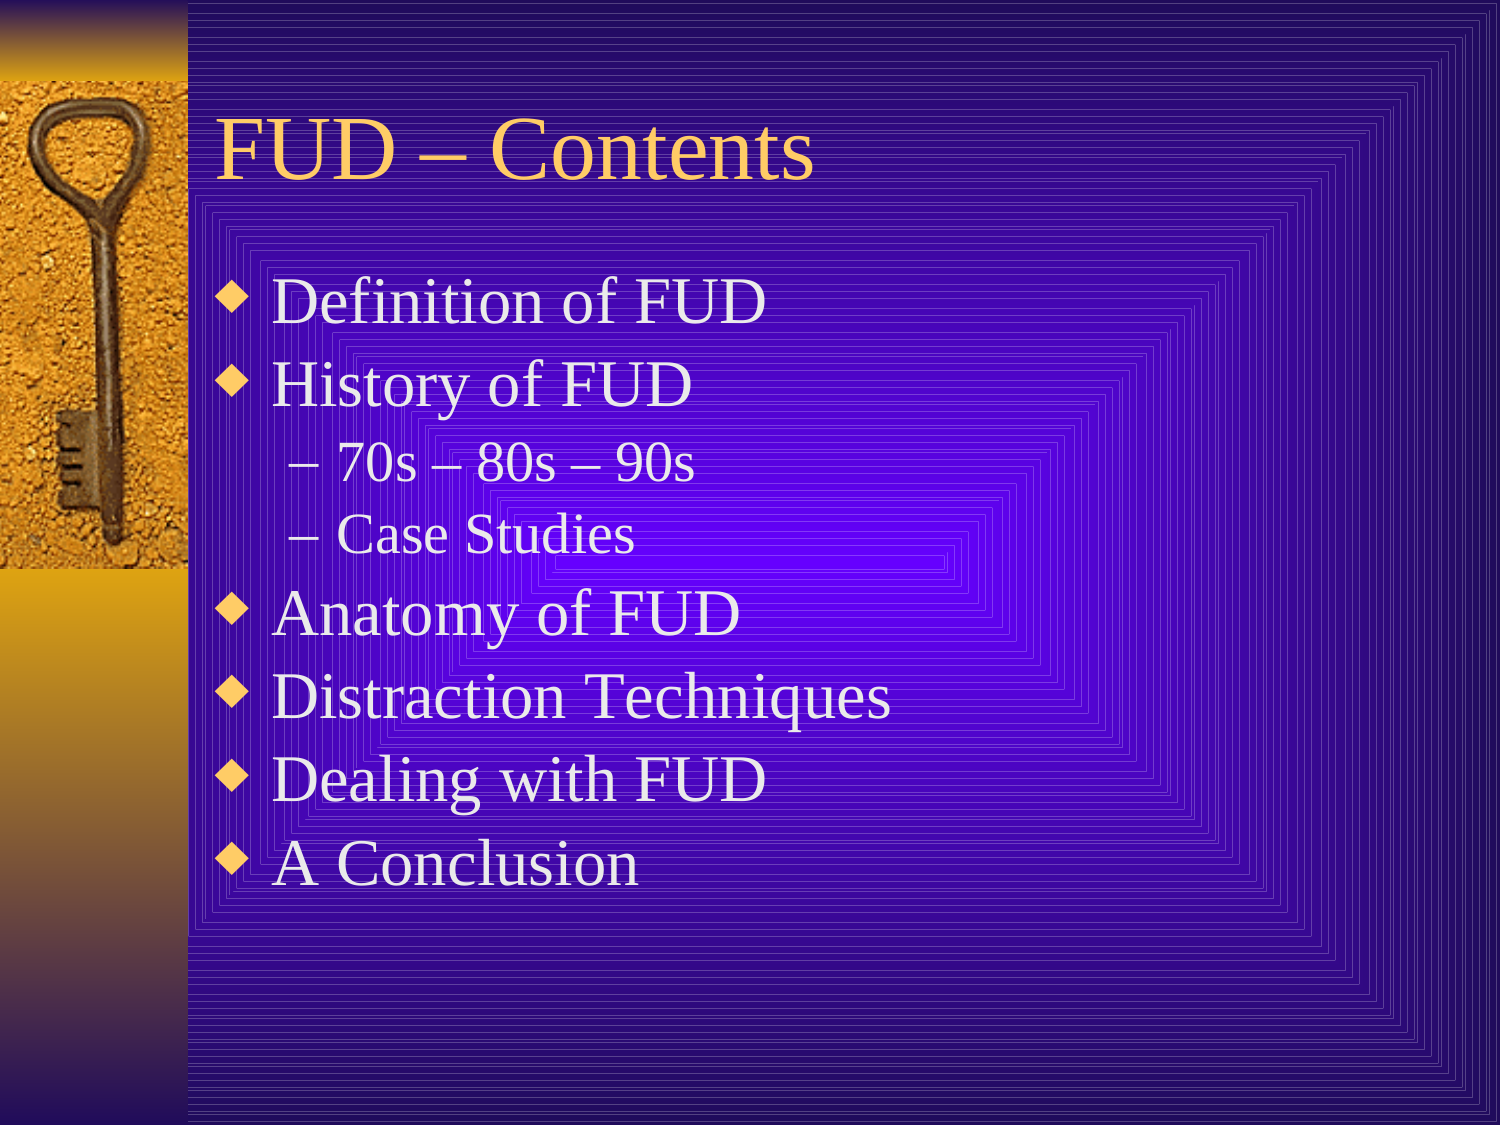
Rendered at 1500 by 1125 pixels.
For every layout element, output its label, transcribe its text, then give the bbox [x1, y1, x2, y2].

picture [0, 81, 188, 569]
list Definition of FUD History of FUD 70s – 80s – 90s Case Studies Anatomy of FUD Distraction Techniques Dealing with FUD A Conclusion [200, 262, 1476, 1000]
title FUD – Contents [200, 49, 1476, 248]
